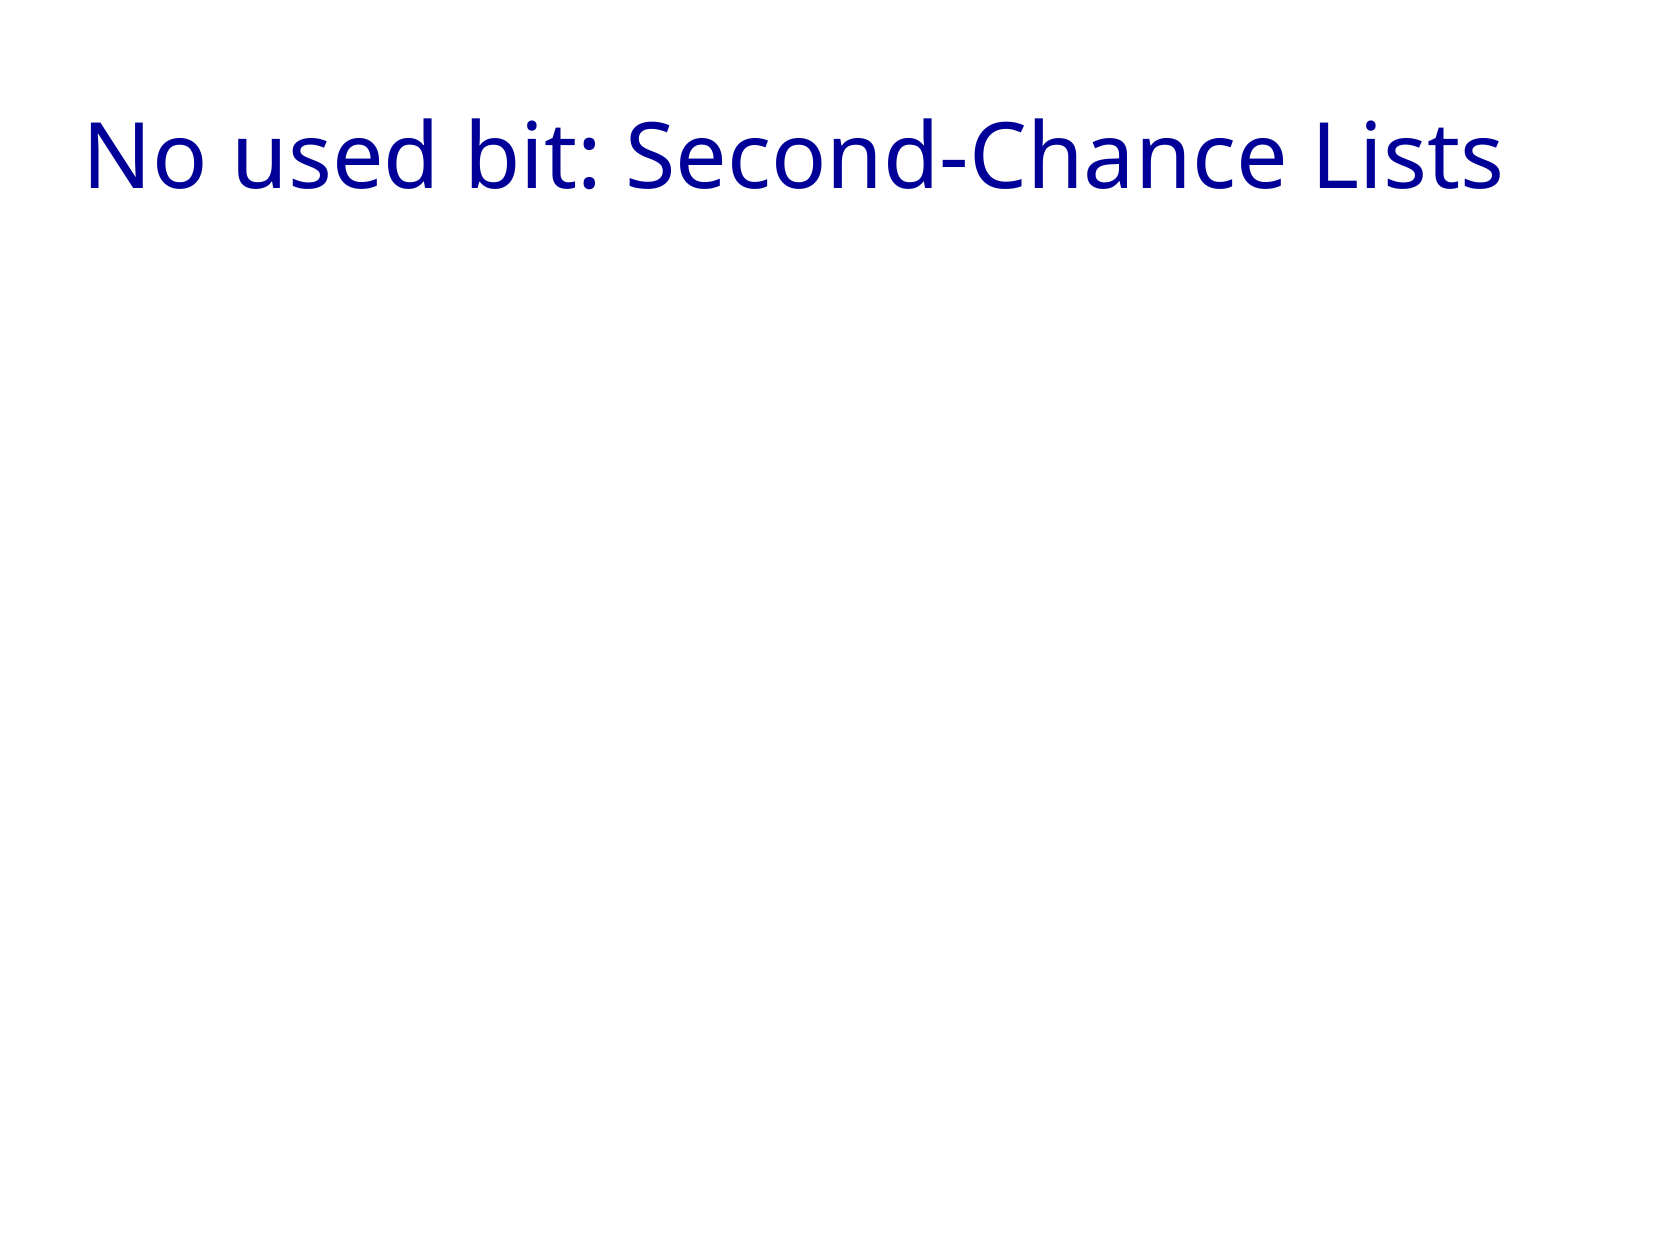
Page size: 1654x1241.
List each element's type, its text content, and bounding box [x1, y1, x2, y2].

title No used bit: Second-Chance Lists [82, 49, 1571, 257]
